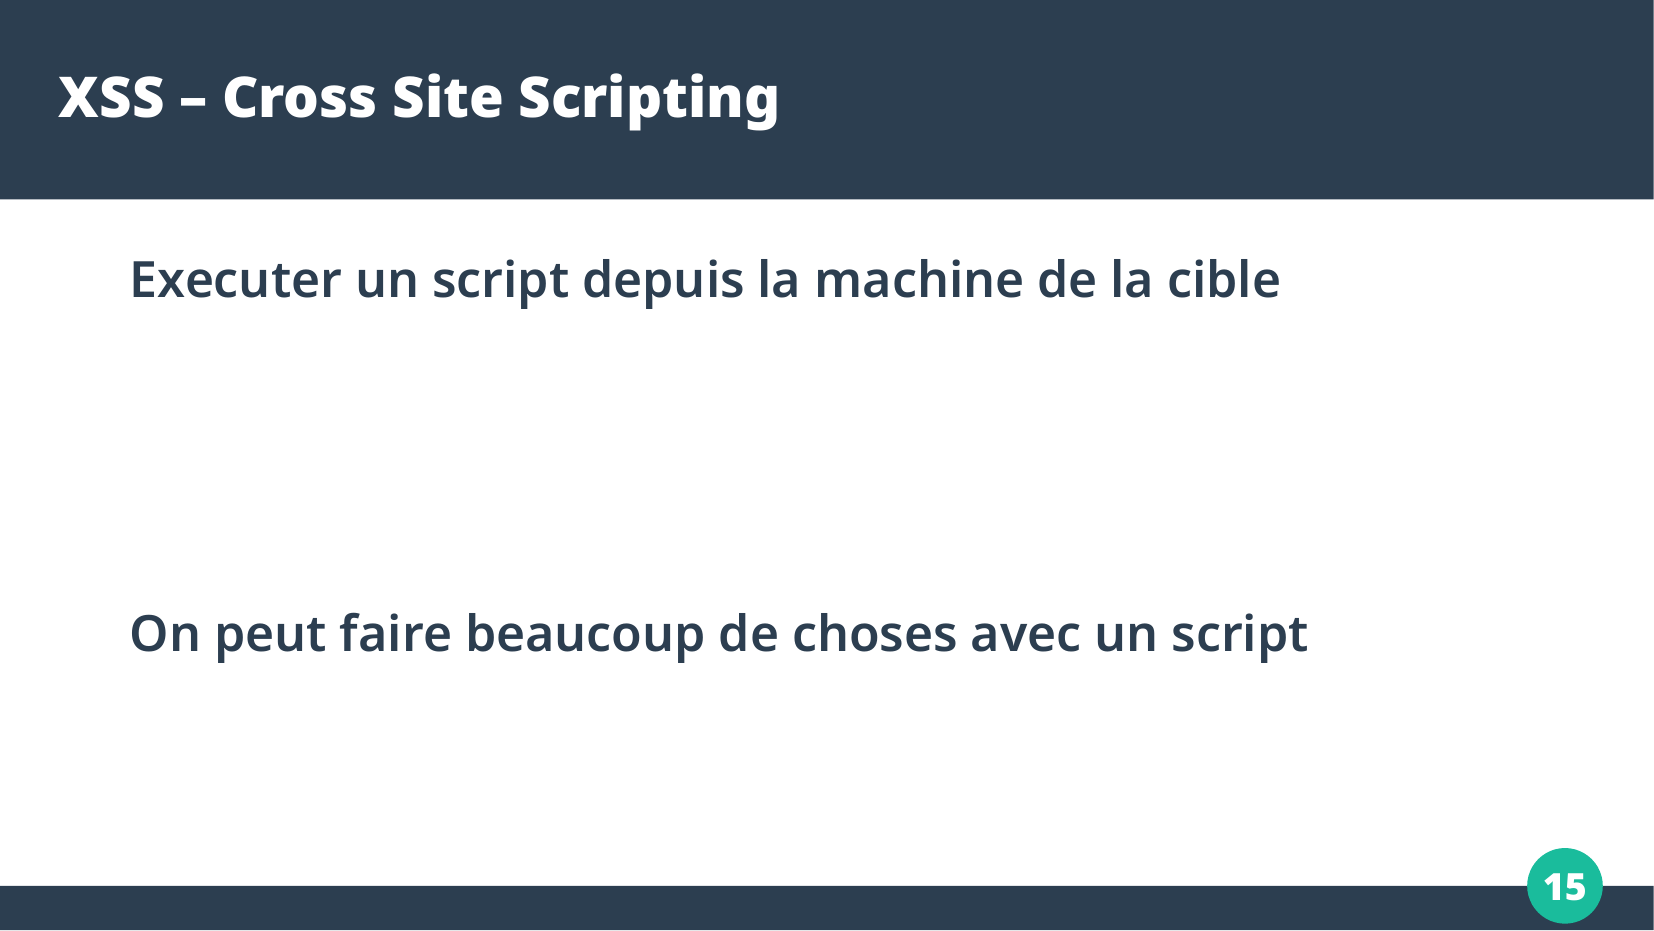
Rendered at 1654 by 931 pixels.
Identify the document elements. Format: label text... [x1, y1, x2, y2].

title XSS – Cross Site Scripting [59, 37, 1595, 155]
list On peut faire beaucoup de choses avec un script [59, 597, 1536, 680]
list Executer un script depuis la machine de la cible [59, 243, 1536, 325]
